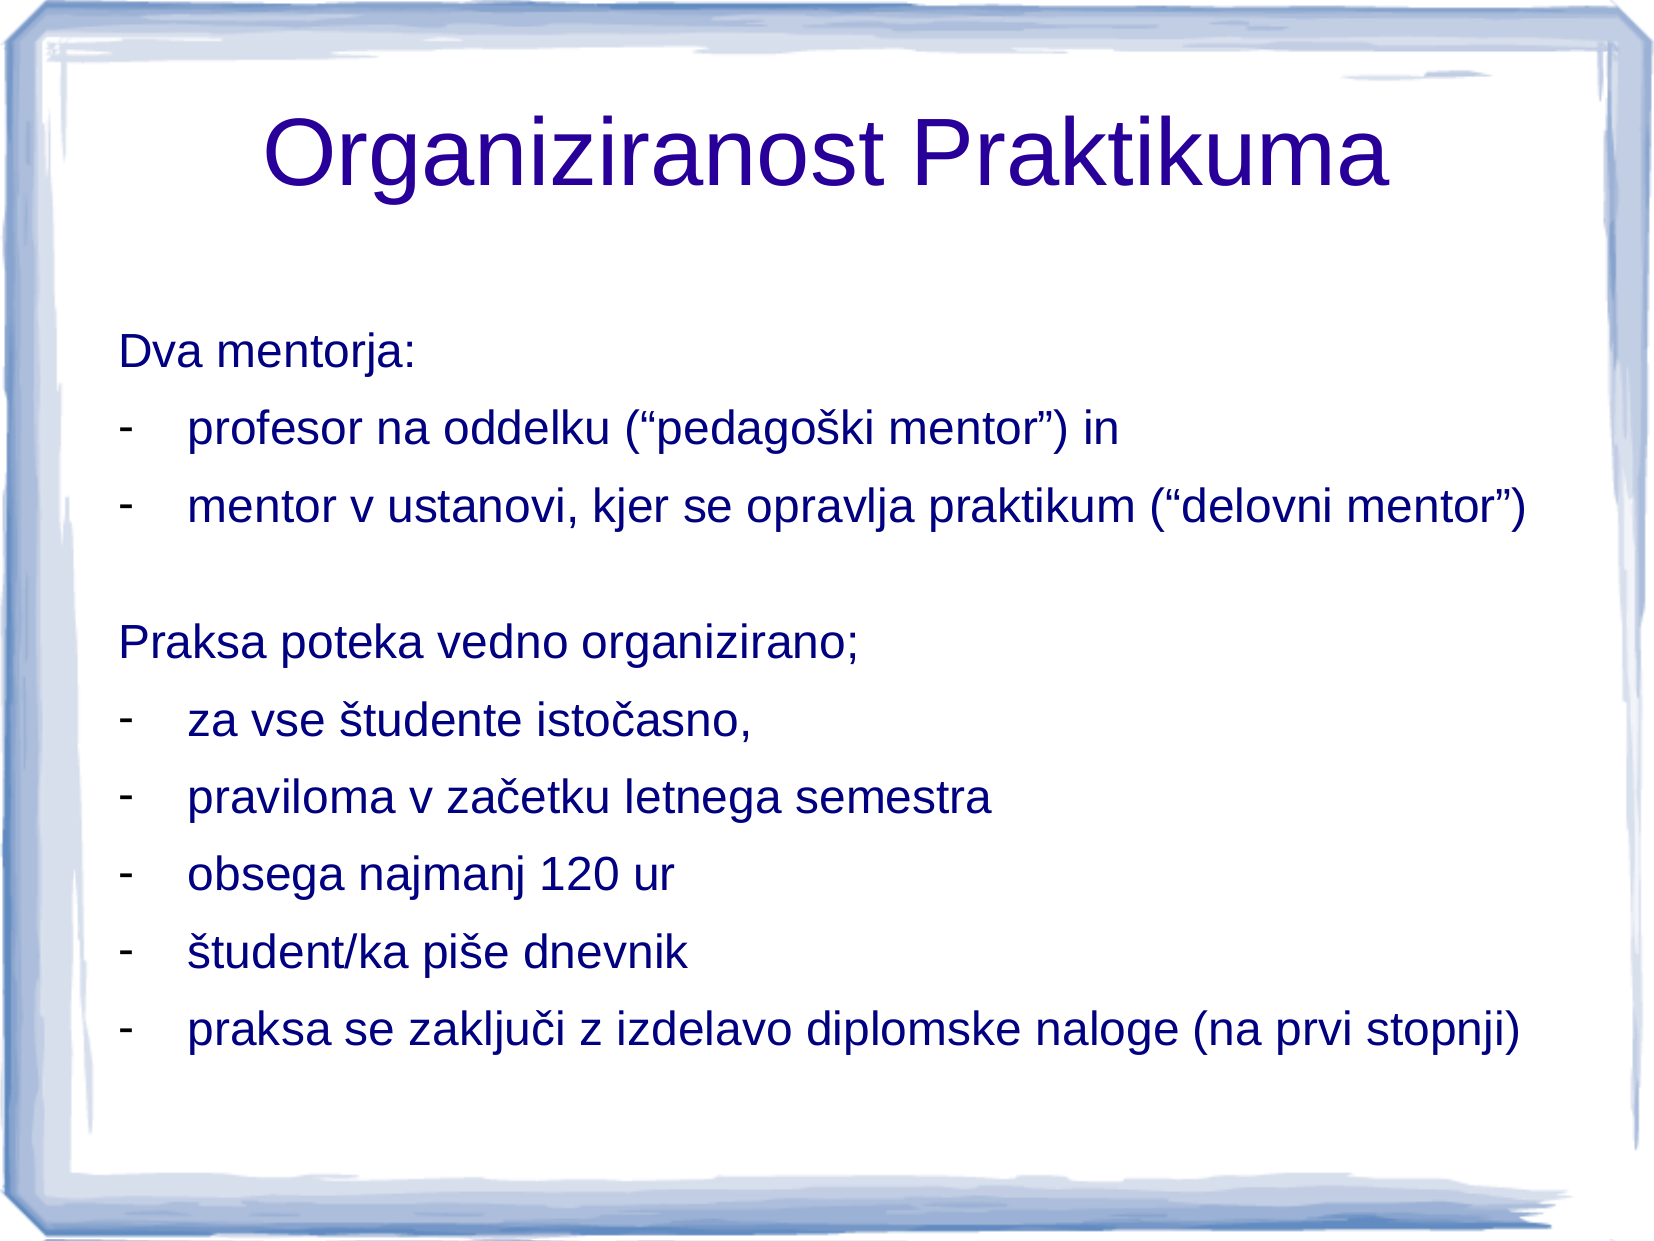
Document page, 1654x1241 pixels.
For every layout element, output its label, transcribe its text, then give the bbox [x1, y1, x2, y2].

picture [0, 0, 1654, 1241]
list Dva mentorja: profesor na oddelku (“pedagoški mentor”) in mentor v ustanovi, kjer se opravlja praktikum (“delovni mentor”) Praksa poteka vedno organizirano; za vse študente istočasno, praviloma v začetku letnega semestra obsega najmanj 120 ur študent/ka piše dnevnik praksa se zaključi z izdelavo diplomske naloge (na prvi stopnji) [118, 324, 1571, 1117]
title Organiziranost Praktikuma [82, 49, 1571, 257]
